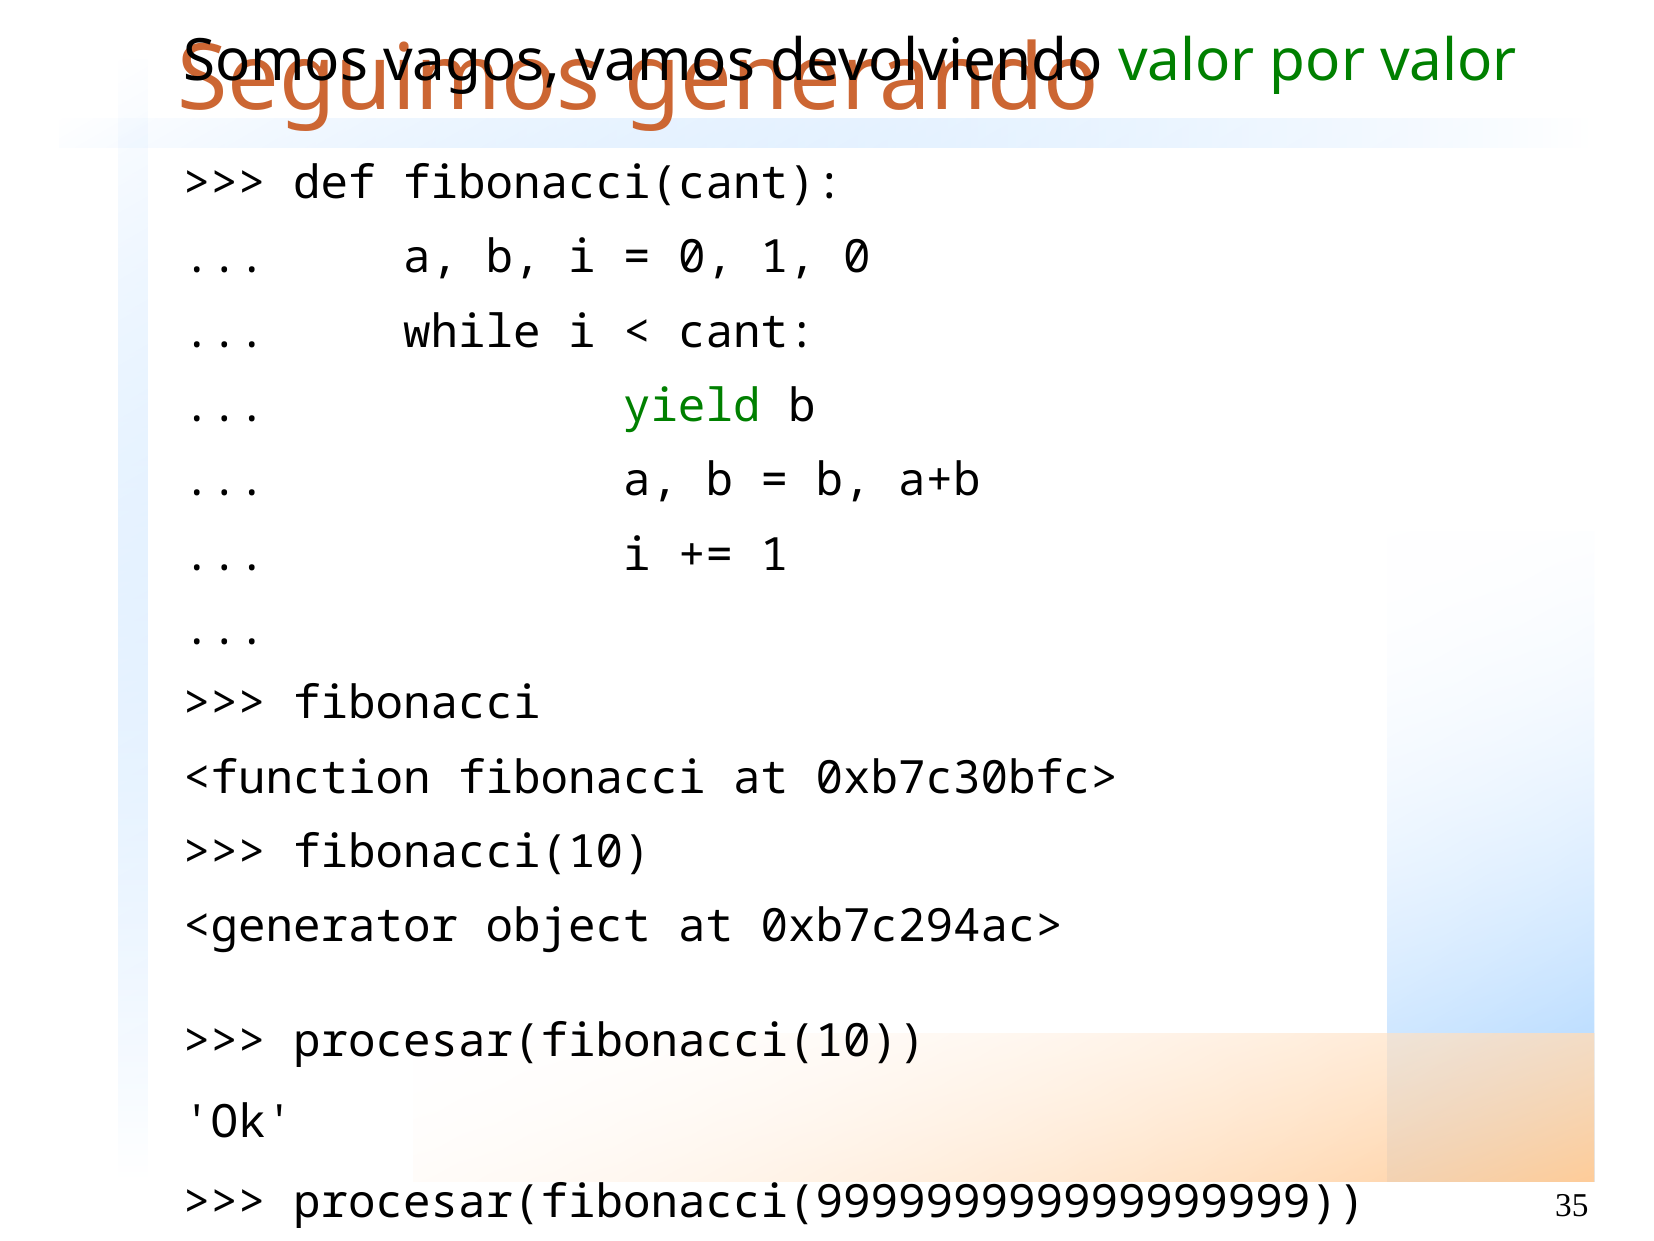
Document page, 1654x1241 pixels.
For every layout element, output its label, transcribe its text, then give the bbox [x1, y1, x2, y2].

title Seguimos generando [177, 0, 1595, 147]
text_box Somos vagos, vamos devolviendo valor por valor >>> def fibonacci(cant): ... a, b, i = 0, 1, 0 ... while i < cant: ... yield b ... a, b = b, a+b ... i += 1 ... >>> fibonacci <function fibonacci at 0xb7c30bfc> >>> fibonacci(10) <generator object at 0xb7c294ac> >>> procesar(fibonacci(10)) 'Ok' >>> procesar(fibonacci(999999999999999999)) 'Ok' [147, 147, 1595, 1182]
